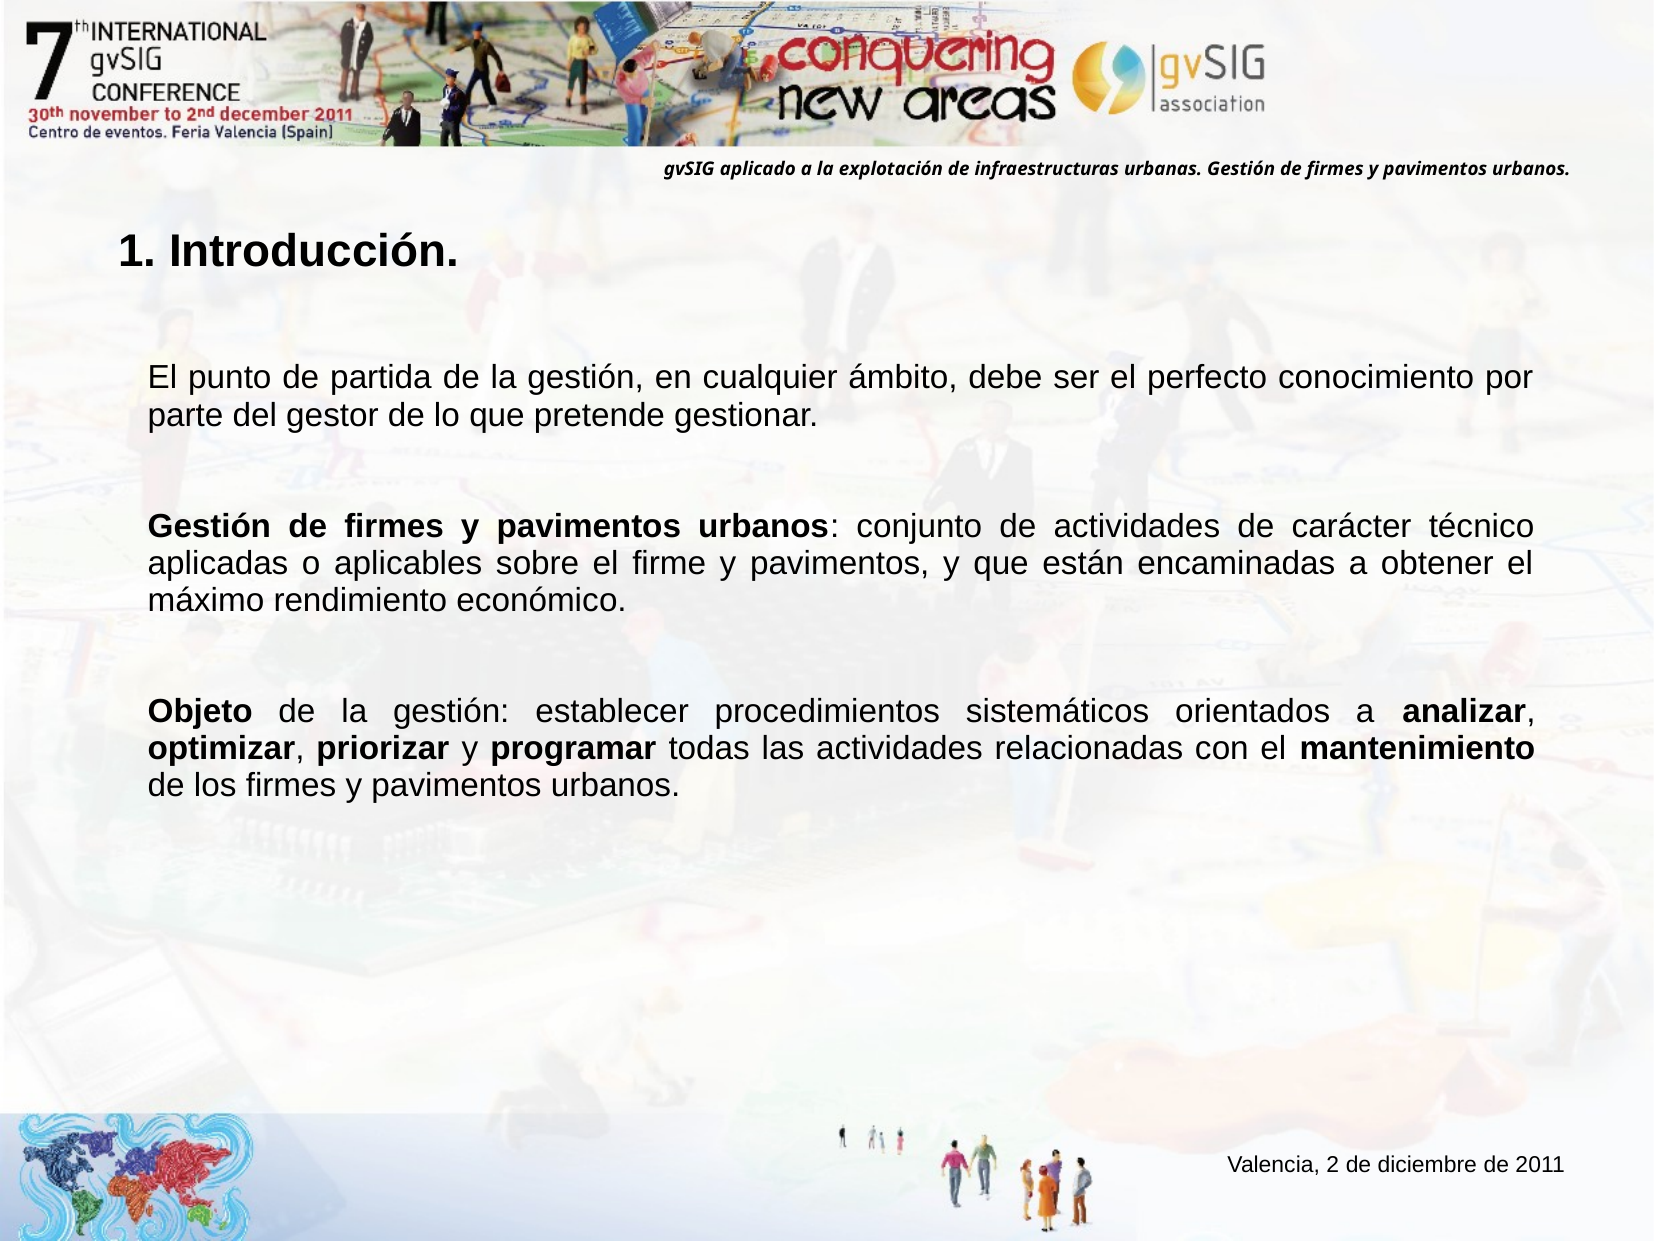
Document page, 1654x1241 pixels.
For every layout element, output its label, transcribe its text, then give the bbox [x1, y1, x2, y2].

picture [0, 0, 1654, 1241]
title gvSIG aplicado a la explotación de infraestructuras urbanas. Gestión de firmes y pavimentos urbanos. [88, 149, 1595, 188]
text_box El punto de partida de la gestión, en cualquier ámbito, debe ser el perfecto conocimiento por parte del gestor de lo que pretende gestionar. Gestión de firmes y pavimentos urbanos: conjunto de actividades de carácter técnico aplicadas o aplicables sobre el firme y pavimentos, y que están encaminadas a obtener el máximo rendimiento económico. Objeto de la gestión: establecer procedimientos sistemáticos orientados a analizar, optimizar, priorizar y programar todas las actividades relacionadas con el mantenimiento de los firmes y pavimentos urbanos. [147, 284, 1536, 989]
text_box 1. Introducción. [118, 224, 798, 277]
